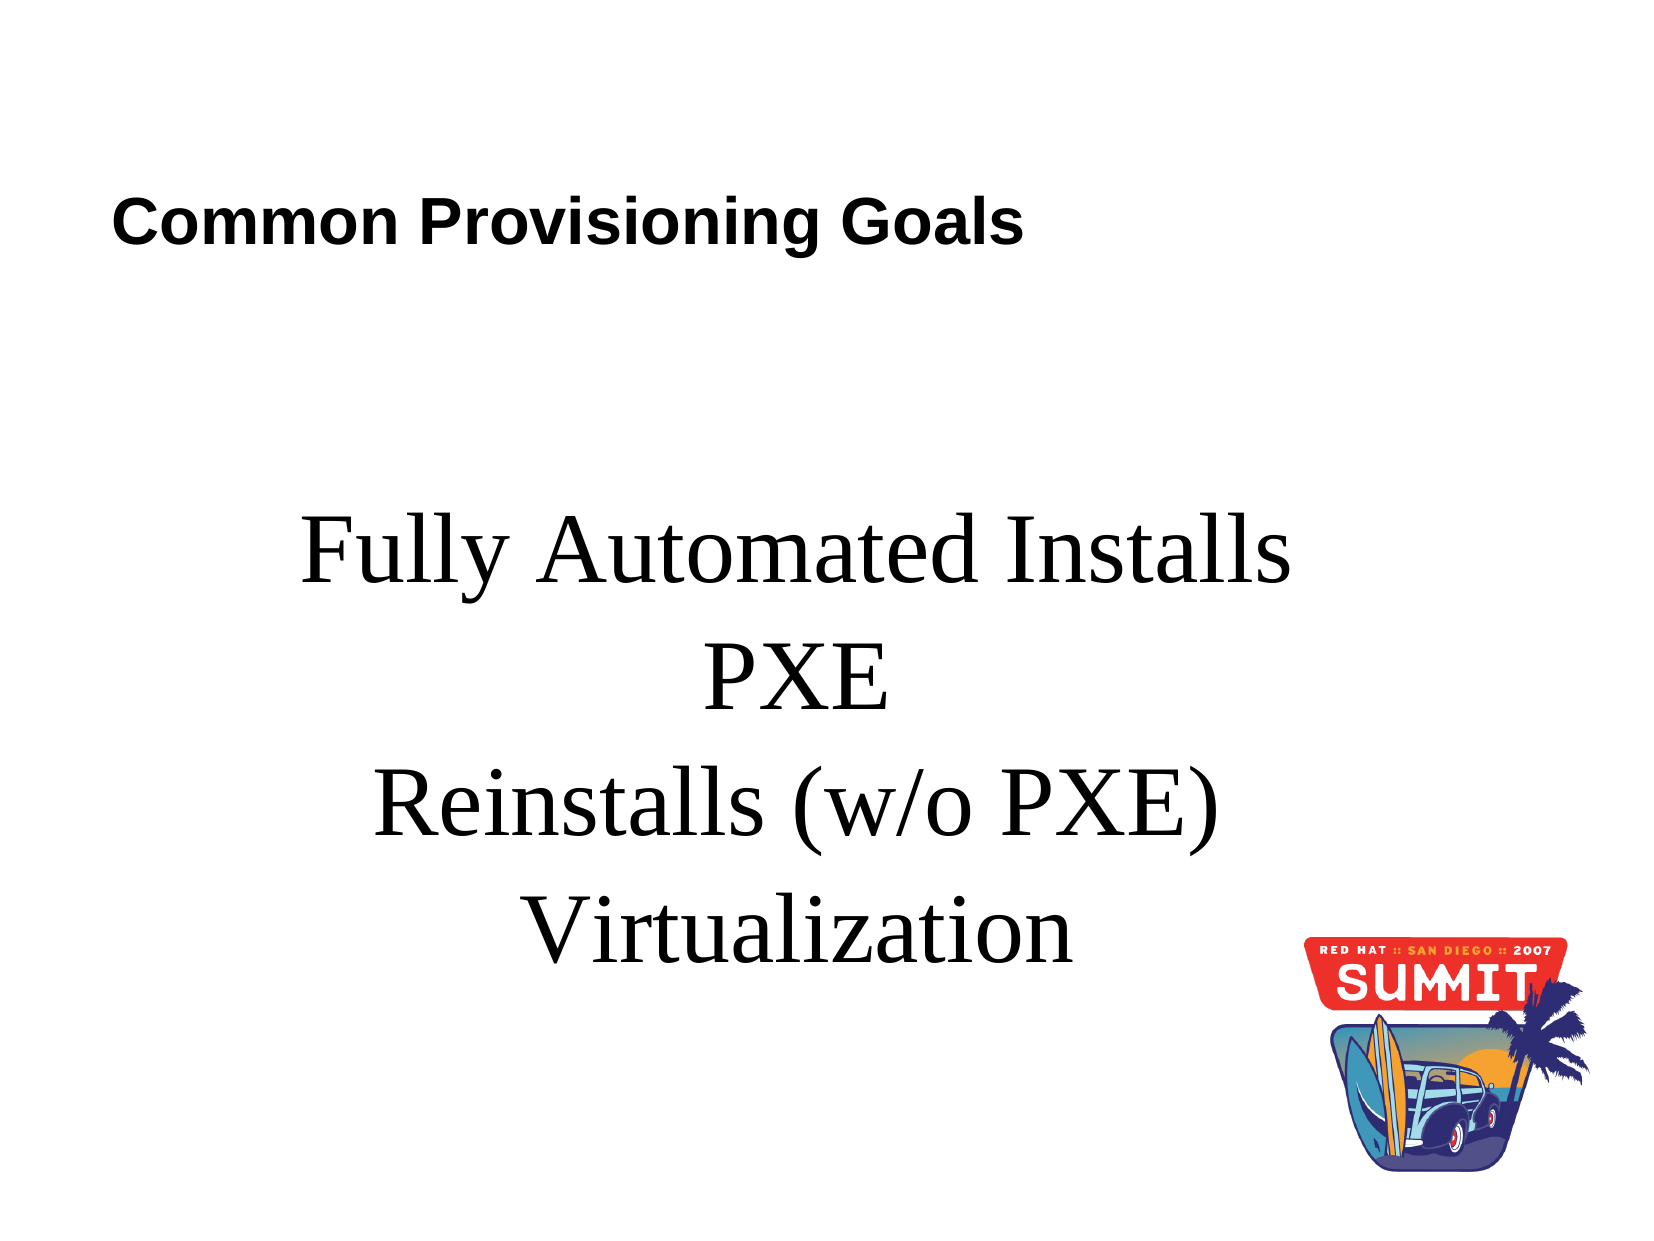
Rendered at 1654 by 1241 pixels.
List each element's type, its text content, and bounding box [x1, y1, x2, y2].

picture [1500, 937, 1590, 1172]
title Common Provisioning Goals [111, 165, 1518, 277]
subtitle Fully Automated Installs PXE Reinstalls (w/o PXE) Virtualization [94, 304, 1500, 1174]
